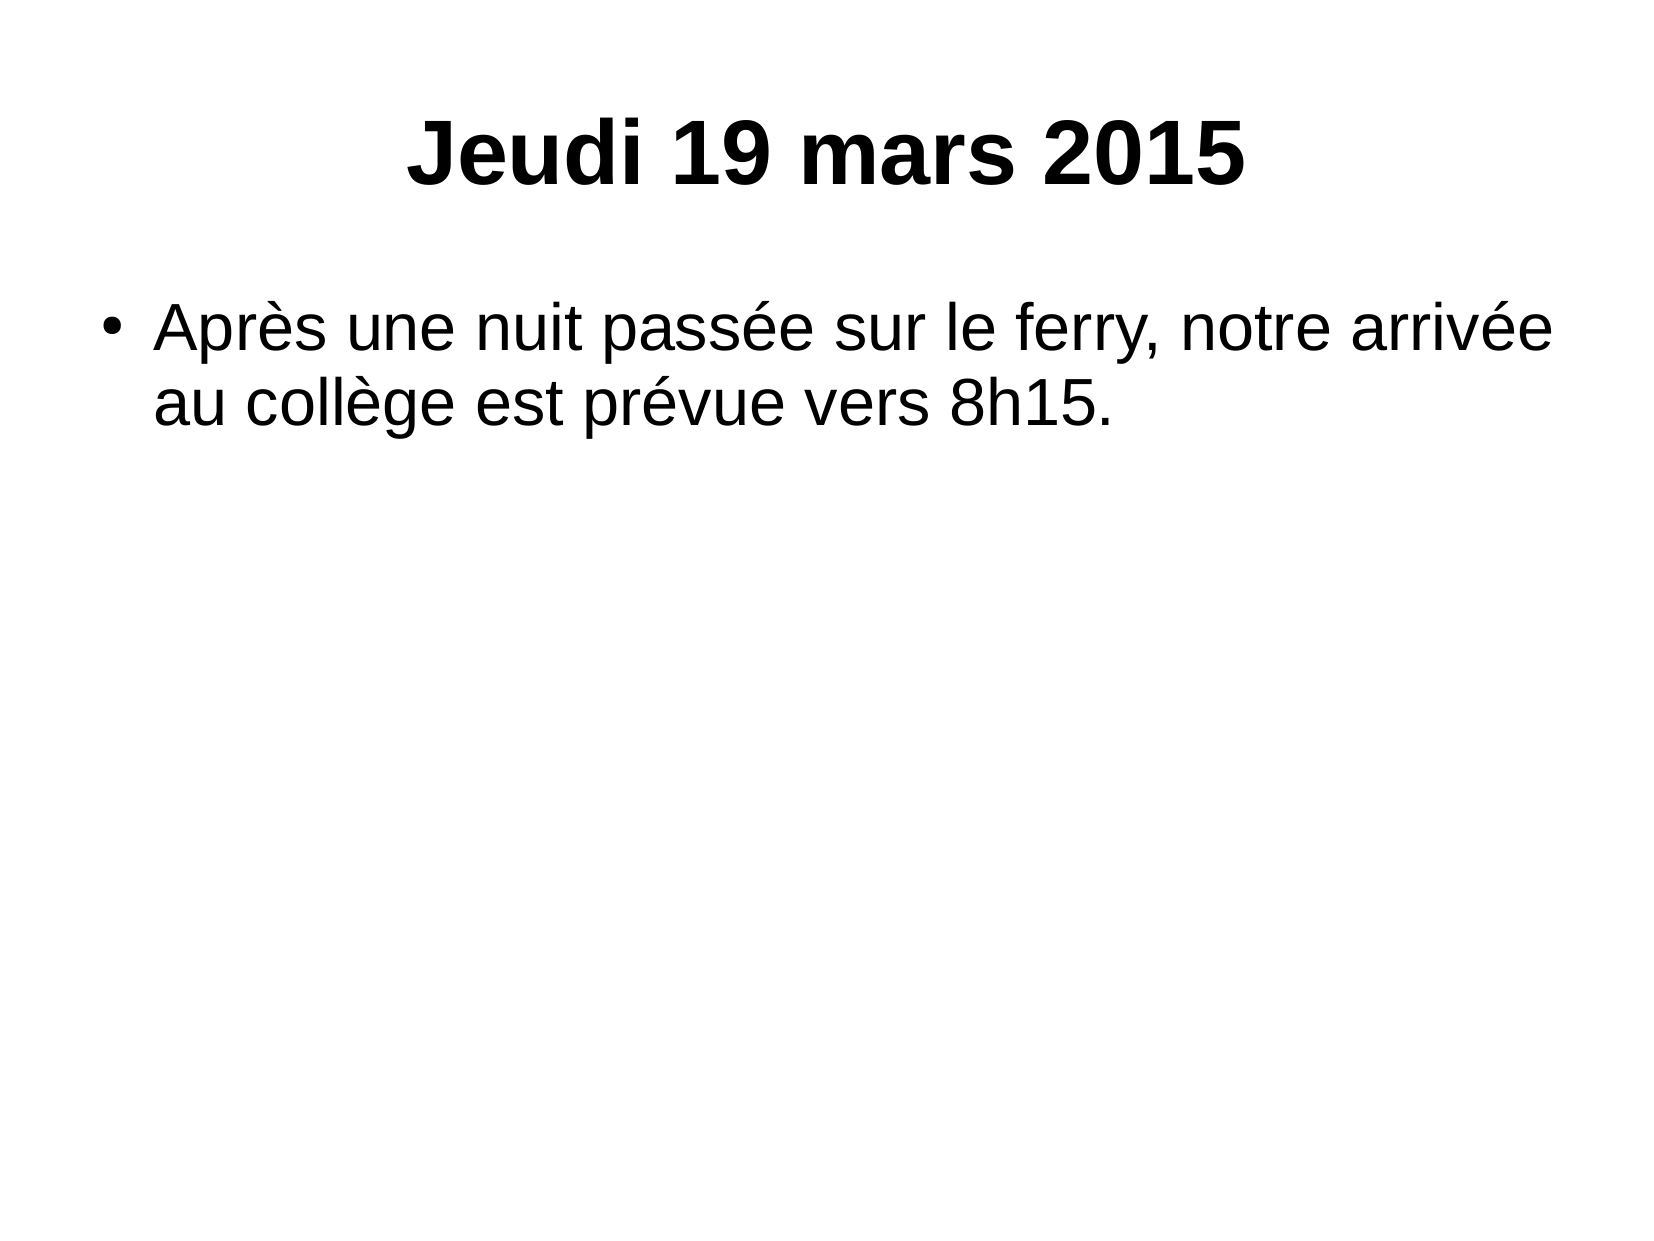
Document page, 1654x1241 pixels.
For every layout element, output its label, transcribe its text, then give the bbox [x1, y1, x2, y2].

list Après une nuit passée sur le ferry, notre arrivée au collège est prévue vers 8h15. [82, 290, 1571, 1094]
title Jeudi 19 mars 2015 [82, 56, 1571, 250]
